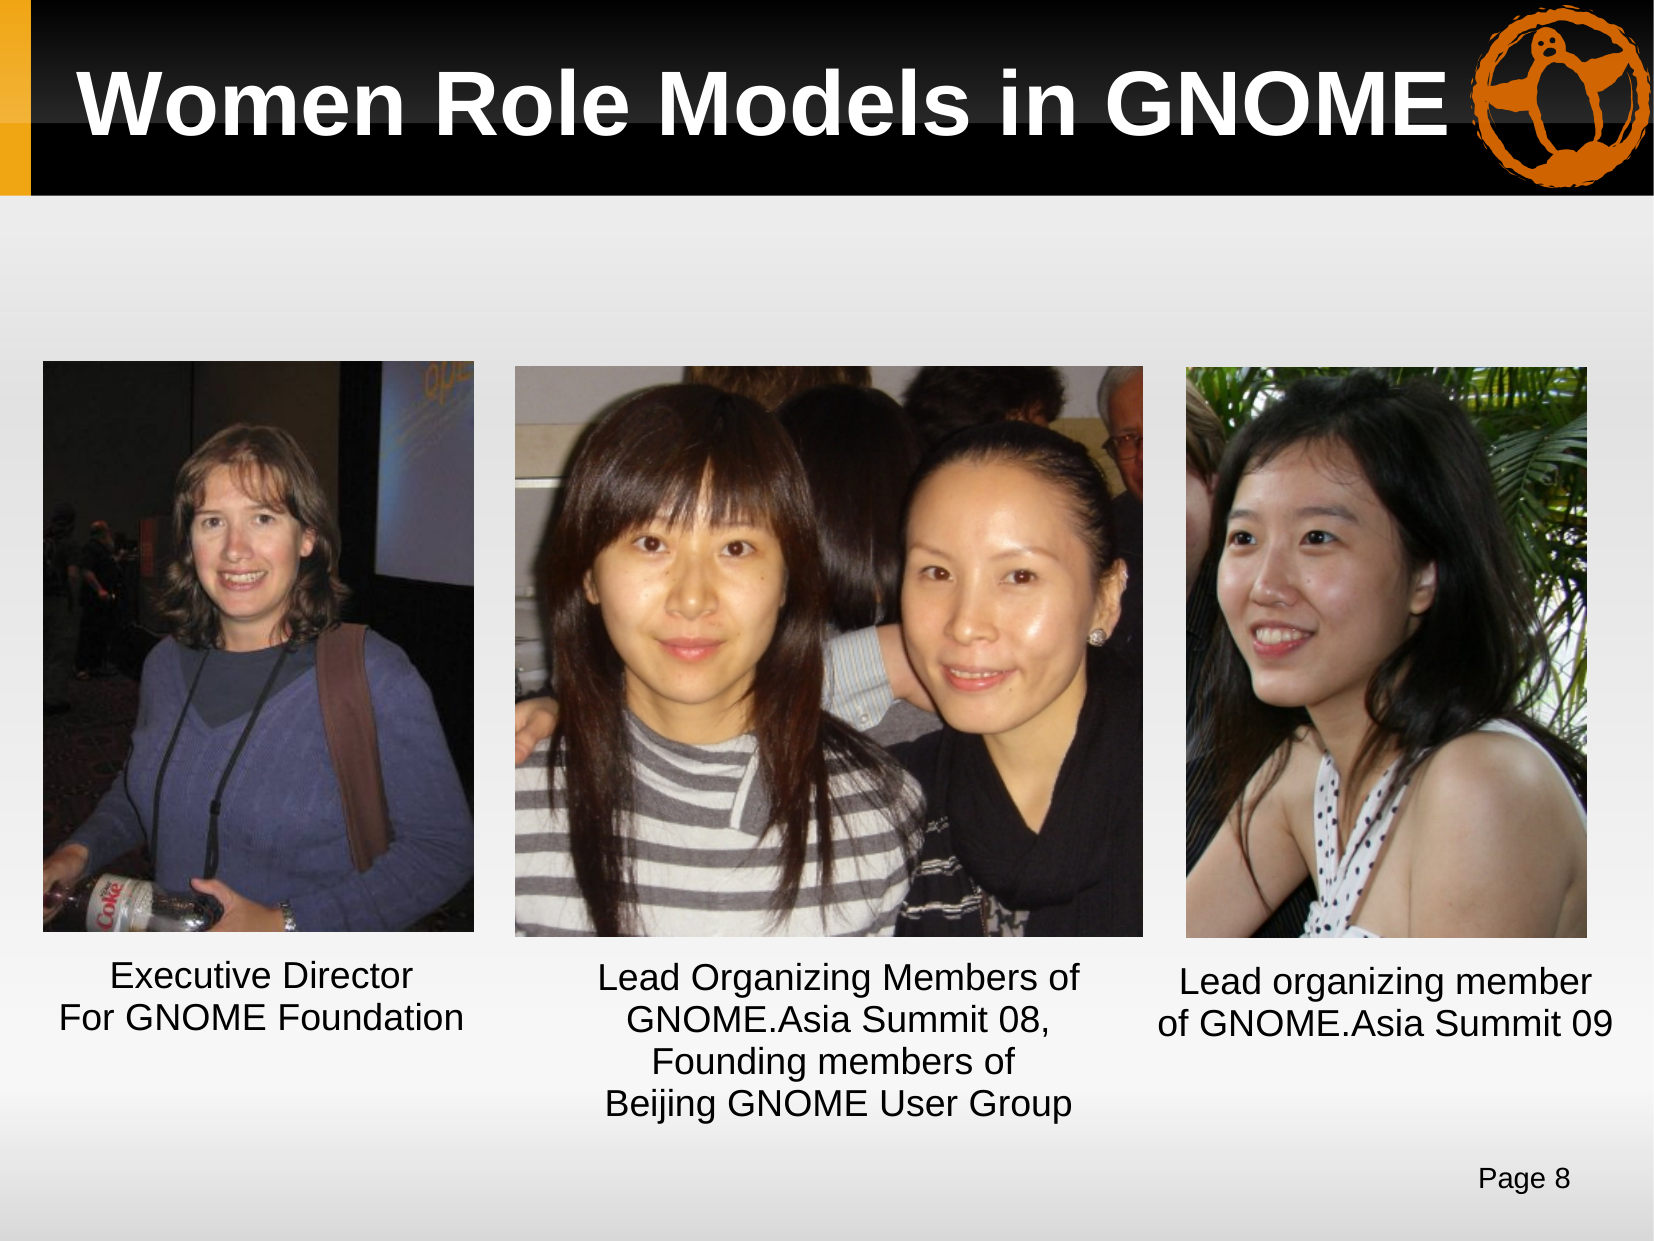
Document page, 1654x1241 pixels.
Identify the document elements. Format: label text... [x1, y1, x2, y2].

text_box Lead Organizing Members of GNOME.Asia Summit 08, Founding members of Beijing GNOME User Group [582, 949, 1095, 1133]
text_box Lead organizing member of GNOME.Asia Summit 09 [1142, 953, 1654, 1052]
title Women Role Models in GNOME [76, 7, 1565, 200]
picture [0, 0, 1654, 1241]
text_box Executive Director For GNOME Foundation [43, 947, 480, 1047]
